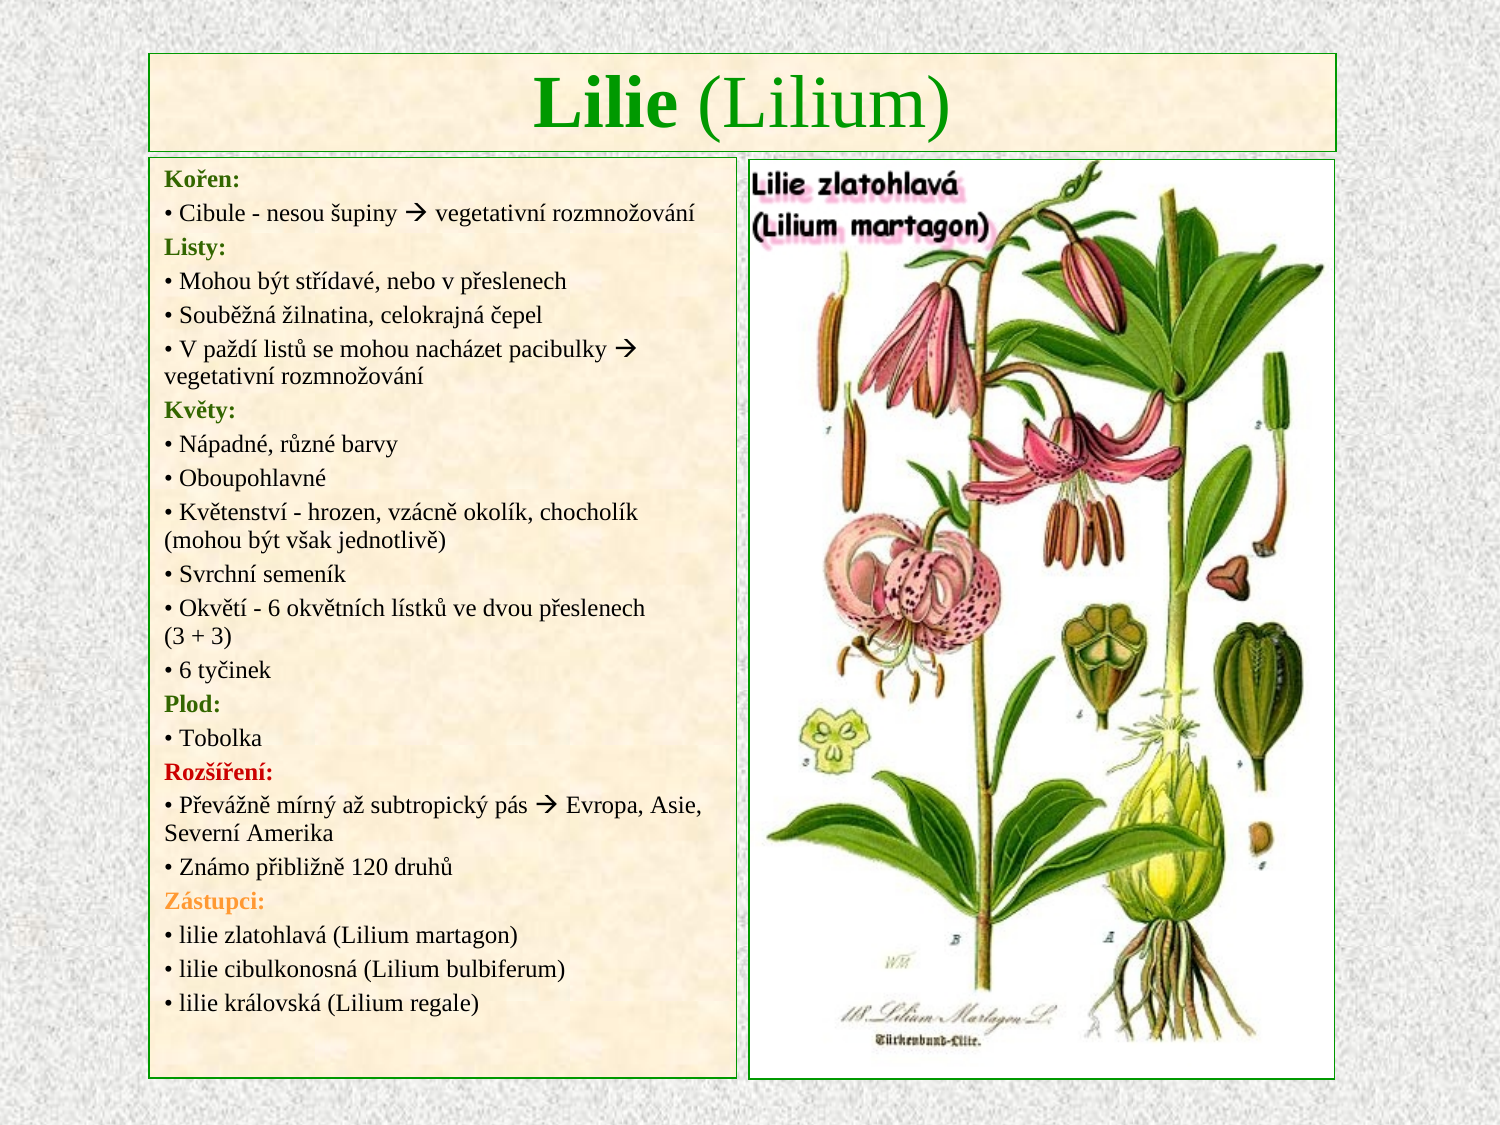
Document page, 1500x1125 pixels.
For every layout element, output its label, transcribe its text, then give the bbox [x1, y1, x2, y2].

title Lilie (Lilium) [149, 53, 1336, 152]
picture [0, 0, 1500, 1125]
text_box Kořen: Cibule - nesou šupiny  vegetativní rozmnožování Listy: Mohou být střídavé, nebo v přeslenech Souběžná žilnatina, celokrajná čepel V paždí listů se mohou nacházet pacibulky  vegetativní rozmnožování Květy: Nápadné, různé barvy Oboupohlavné Květenství - hrozen, vzácně okolík, chocholík (mohou být však jednotlivě) Svrchní semeník Okvětí - 6 okvětních lístků ve dvou přeslenech (3 + 3) 6 tyčinek Plod: Tobolka Rozšíření: Převážně mírný až subtropický pás  Evropa, Asie, Severní Amerika Známo přibližně 120 druhů Zástupci: lilie zlatohlavá (Lilium martagon) lilie cibulkonosná (Lilium bulbiferum) lilie královská (Lilium regale) [149, 157, 737, 1079]
